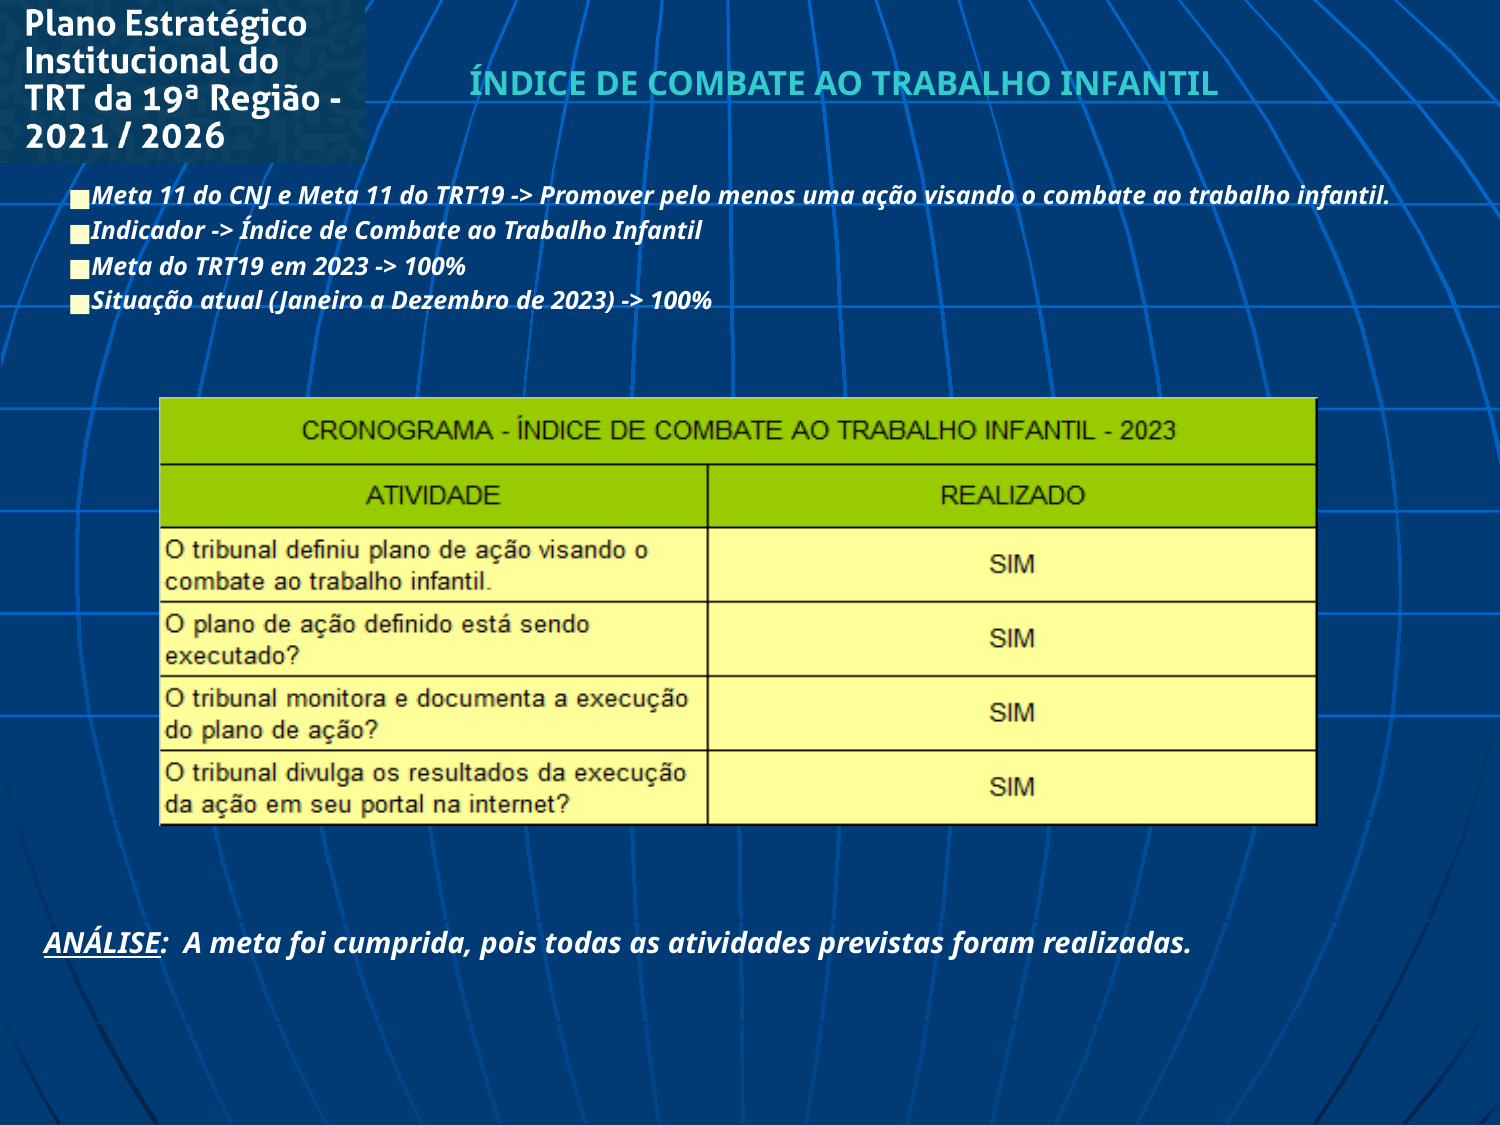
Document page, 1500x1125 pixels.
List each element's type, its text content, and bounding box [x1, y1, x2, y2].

picture [159, 397, 1318, 827]
text_box ANÁLISE: A meta foi cumprida, pois todas as atividades previstas foram realizadas. [29, 916, 1436, 1094]
text_box ÍNDICE DE COMBATE AO TRABALHO INFANTIL [365, 54, 1448, 110]
text_box Meta 11 do CNJ e Meta 11 do TRT19 -> Promover pelo menos uma ação visando o combate ao trabalho infantil. Indicador -> Índice de Combate ao Trabalho Infantil Meta do TRT19 em 2023 -> 100% Situação atual (Janeiro a Dezembro de 2023) -> 100% [53, 172, 1459, 374]
picture [0, 0, 365, 163]
